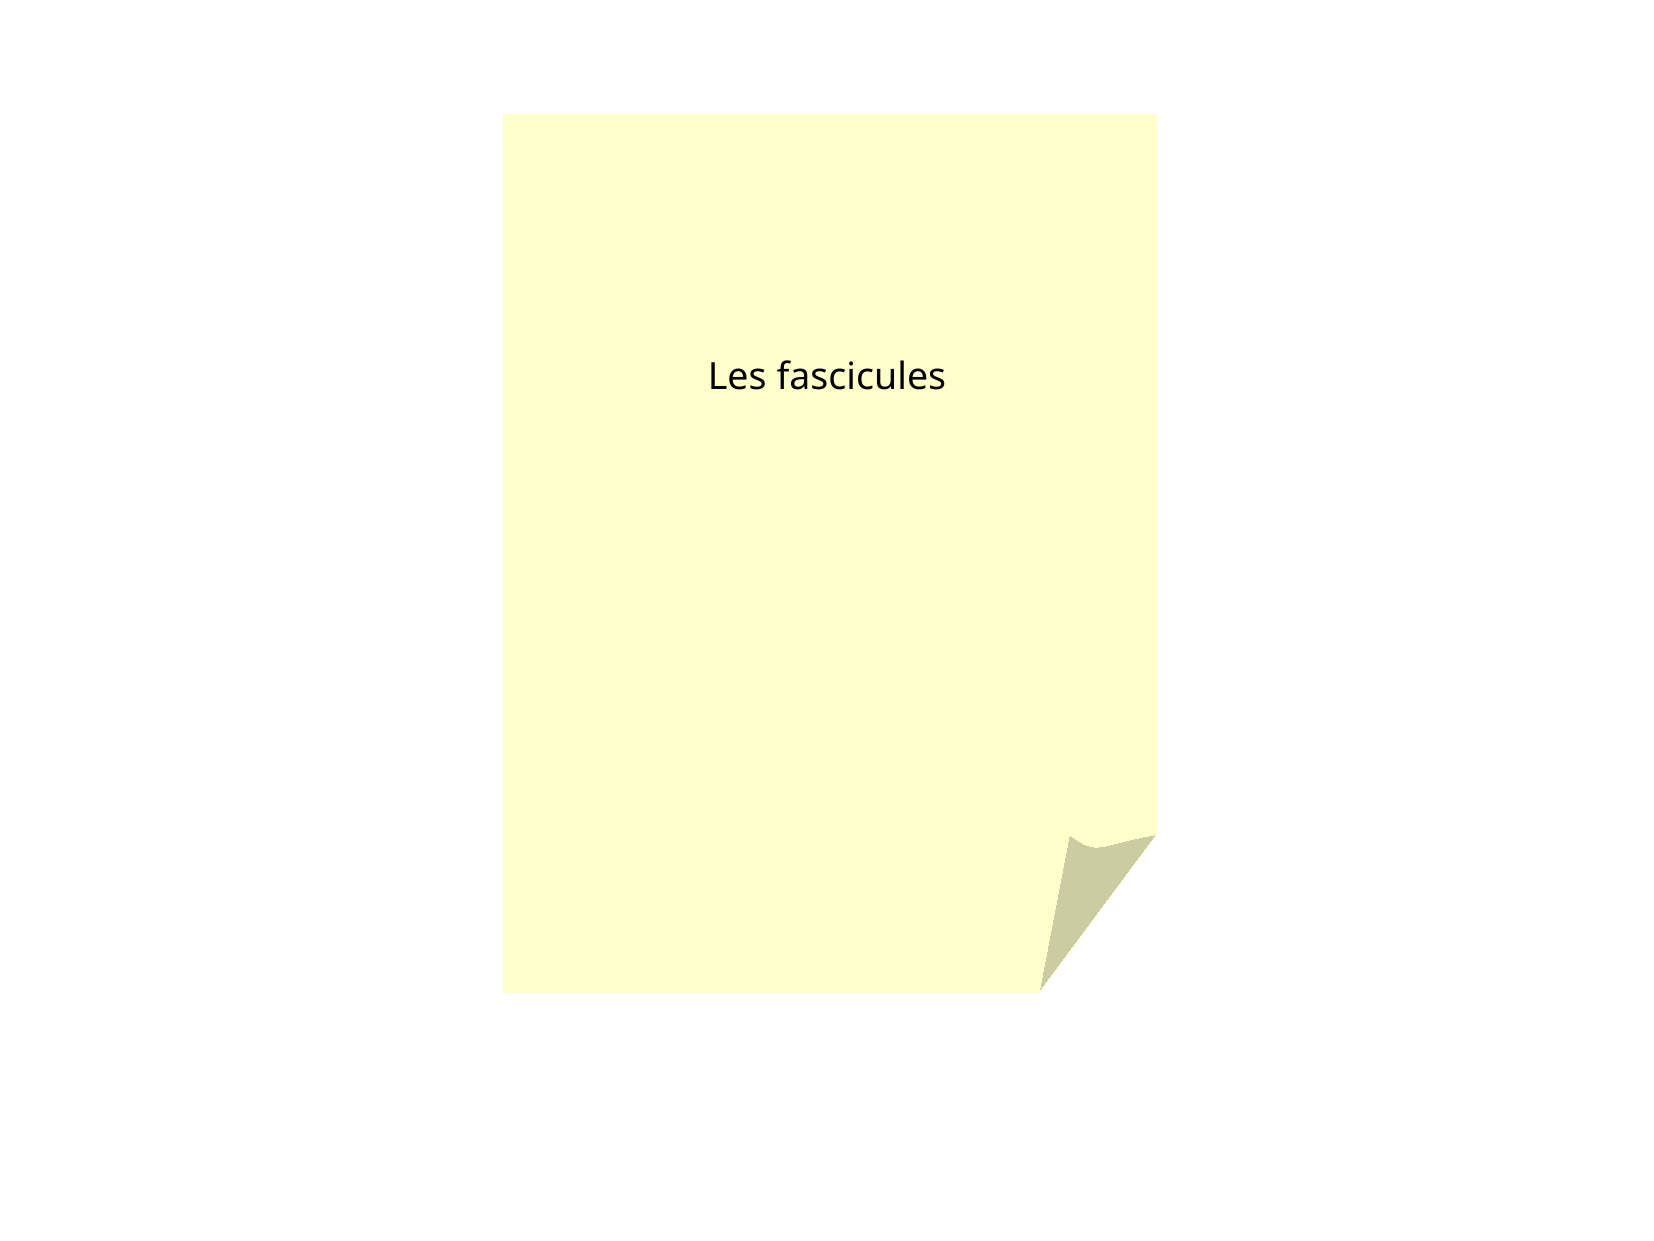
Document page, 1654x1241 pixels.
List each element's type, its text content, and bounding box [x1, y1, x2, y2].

text_box [503, 411, 1157, 993]
text_box [503, 114, 1157, 342]
text_box Les fascicules [4, 342, 1651, 411]
